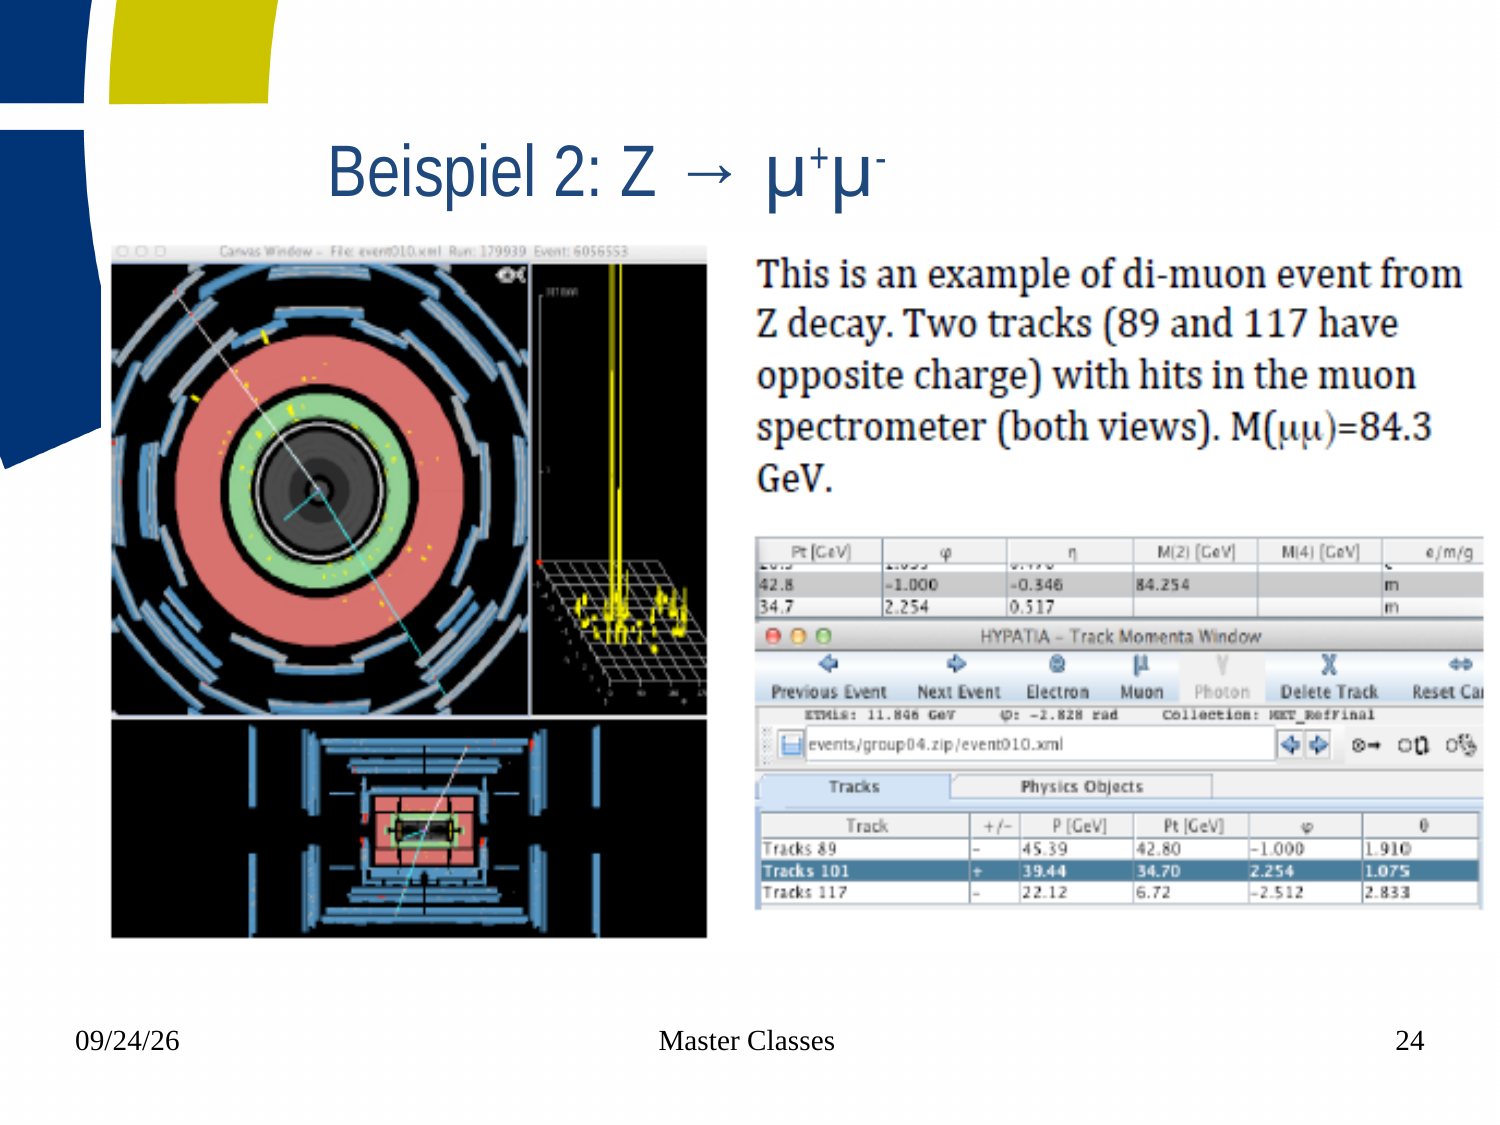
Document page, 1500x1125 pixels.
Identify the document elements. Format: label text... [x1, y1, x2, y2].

picture [0, 0, 1500, 1125]
title Beispiel 2: Z → μ+μ- [312, 101, 1400, 233]
